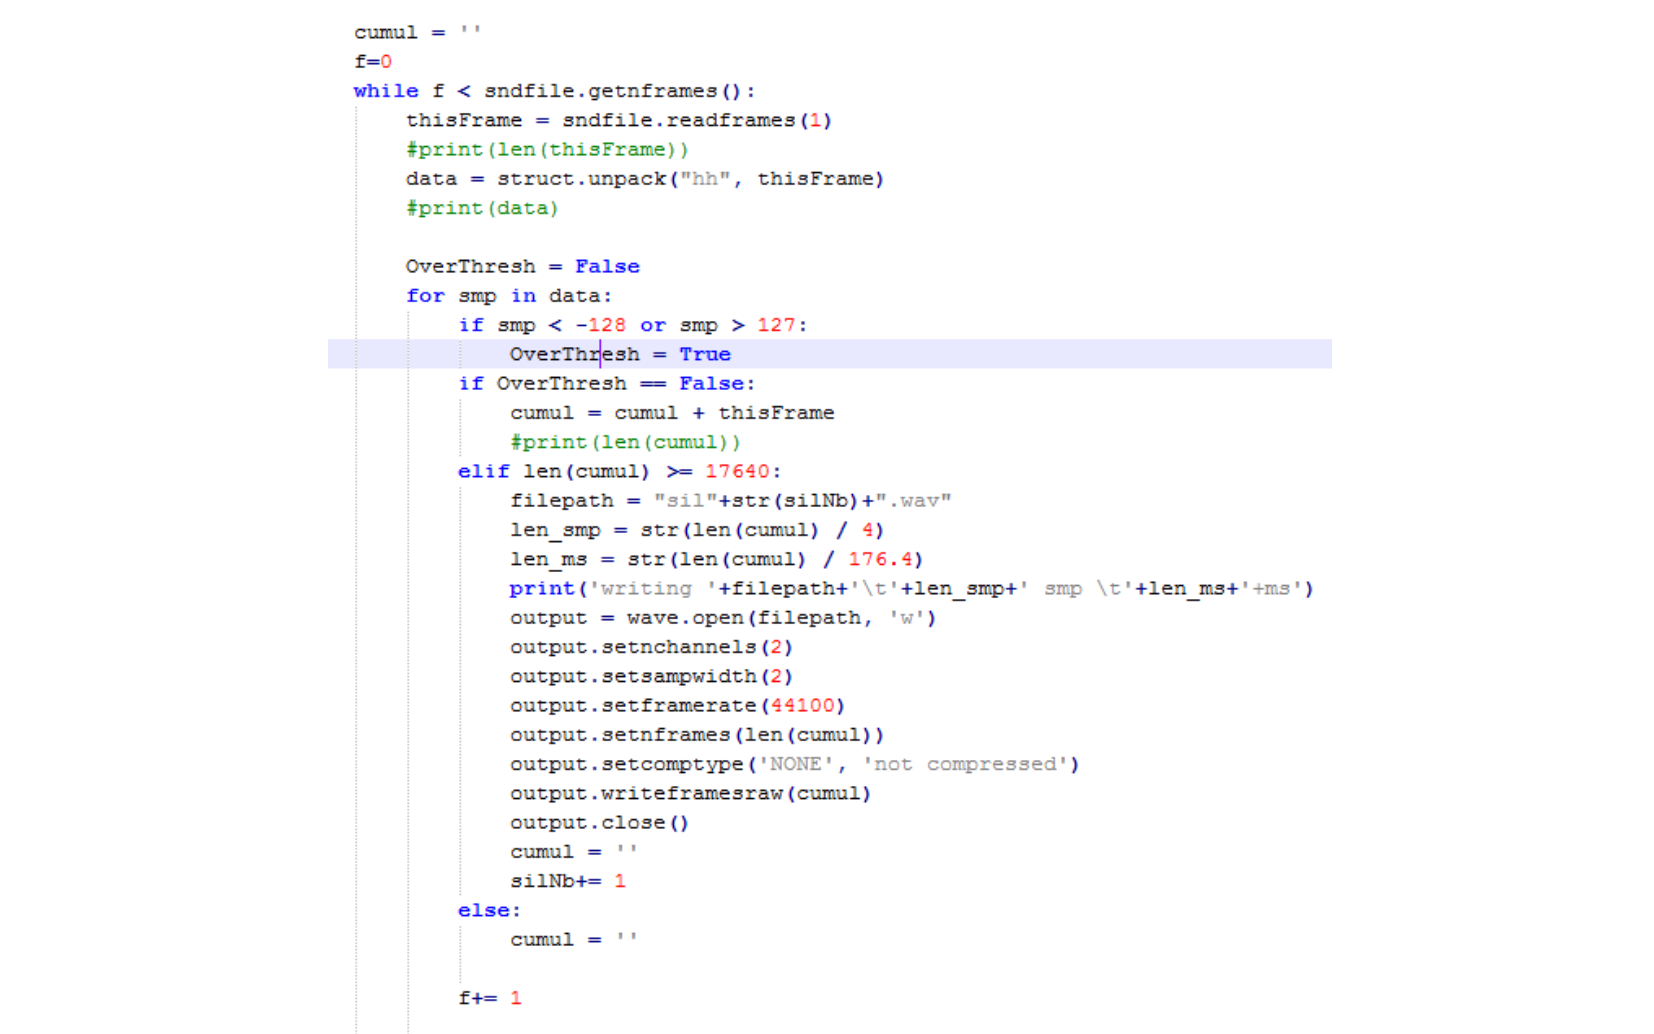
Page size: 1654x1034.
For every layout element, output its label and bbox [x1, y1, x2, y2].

picture [328, 3, 1332, 1034]
